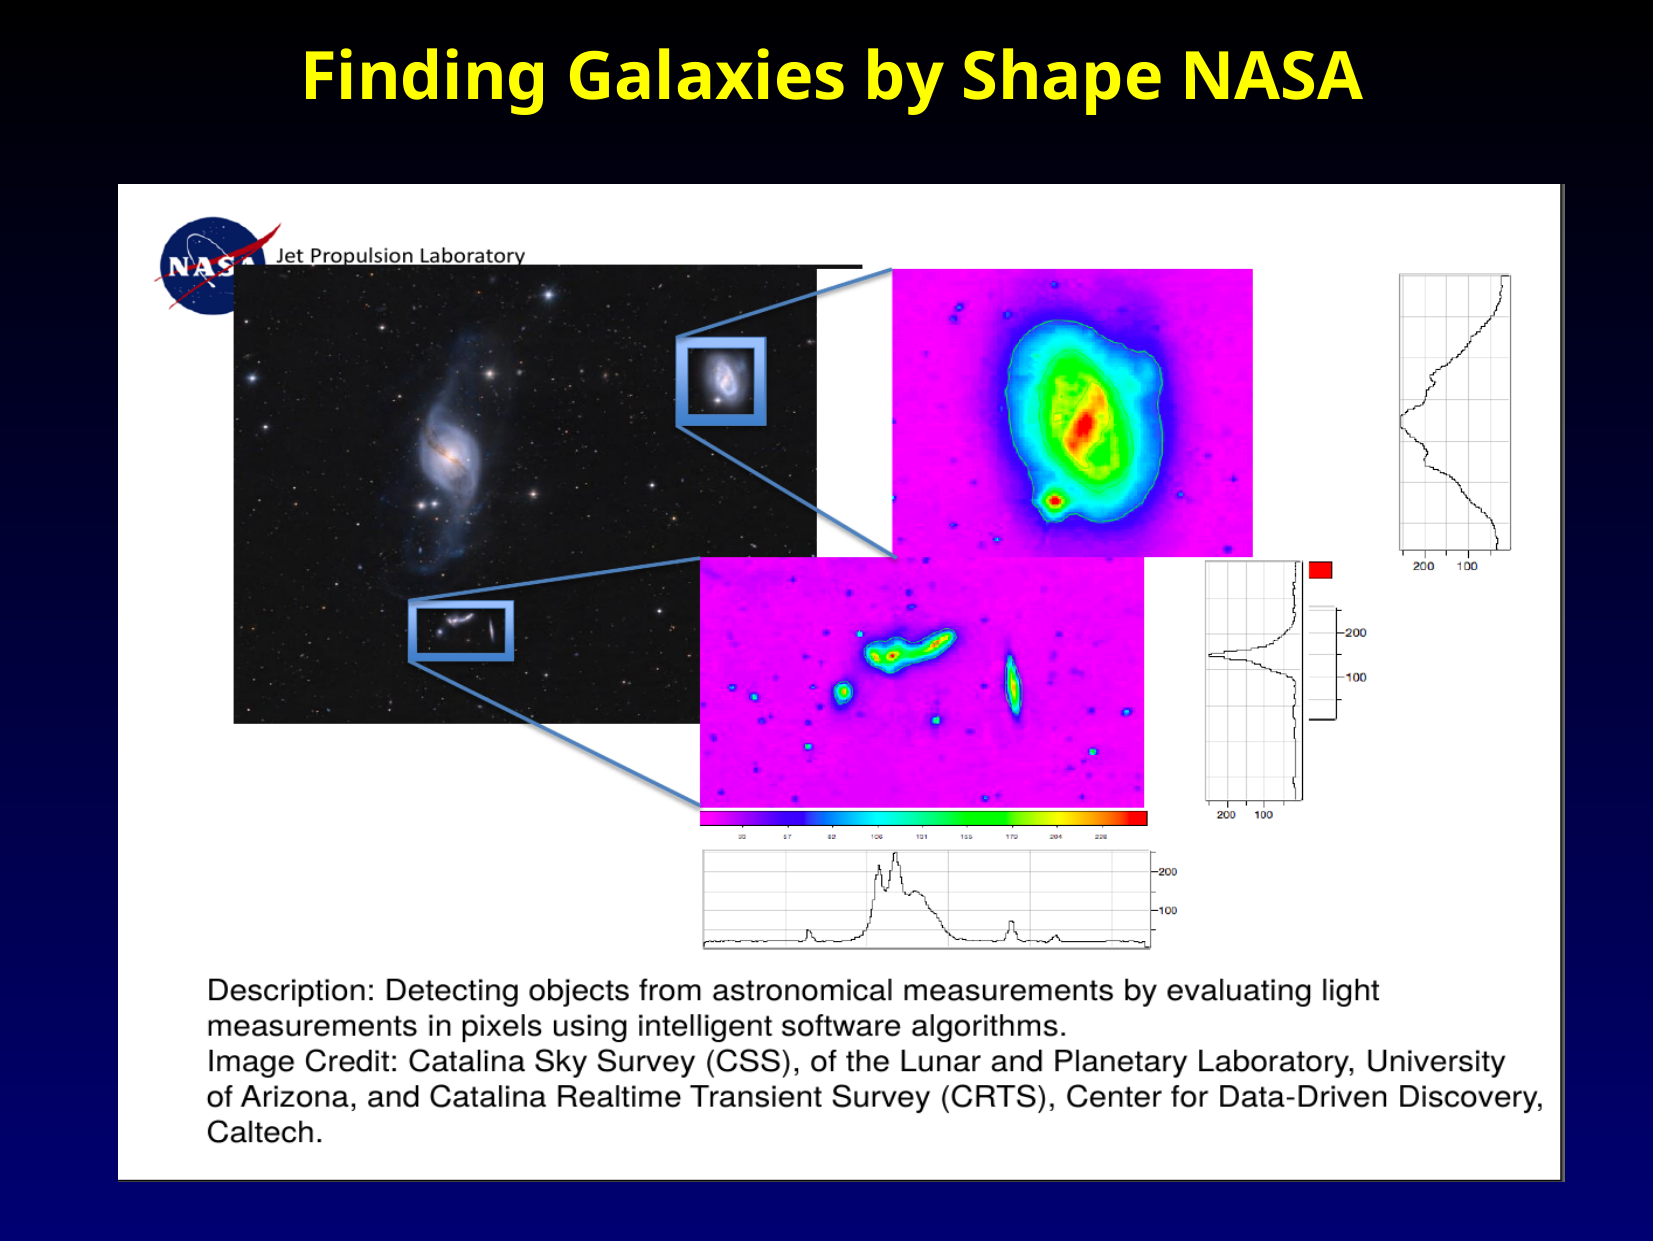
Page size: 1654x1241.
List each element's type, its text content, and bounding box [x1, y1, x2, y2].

title Finding Galaxies by Shape NASA [88, 29, 1577, 119]
picture [118, 184, 1565, 1182]
